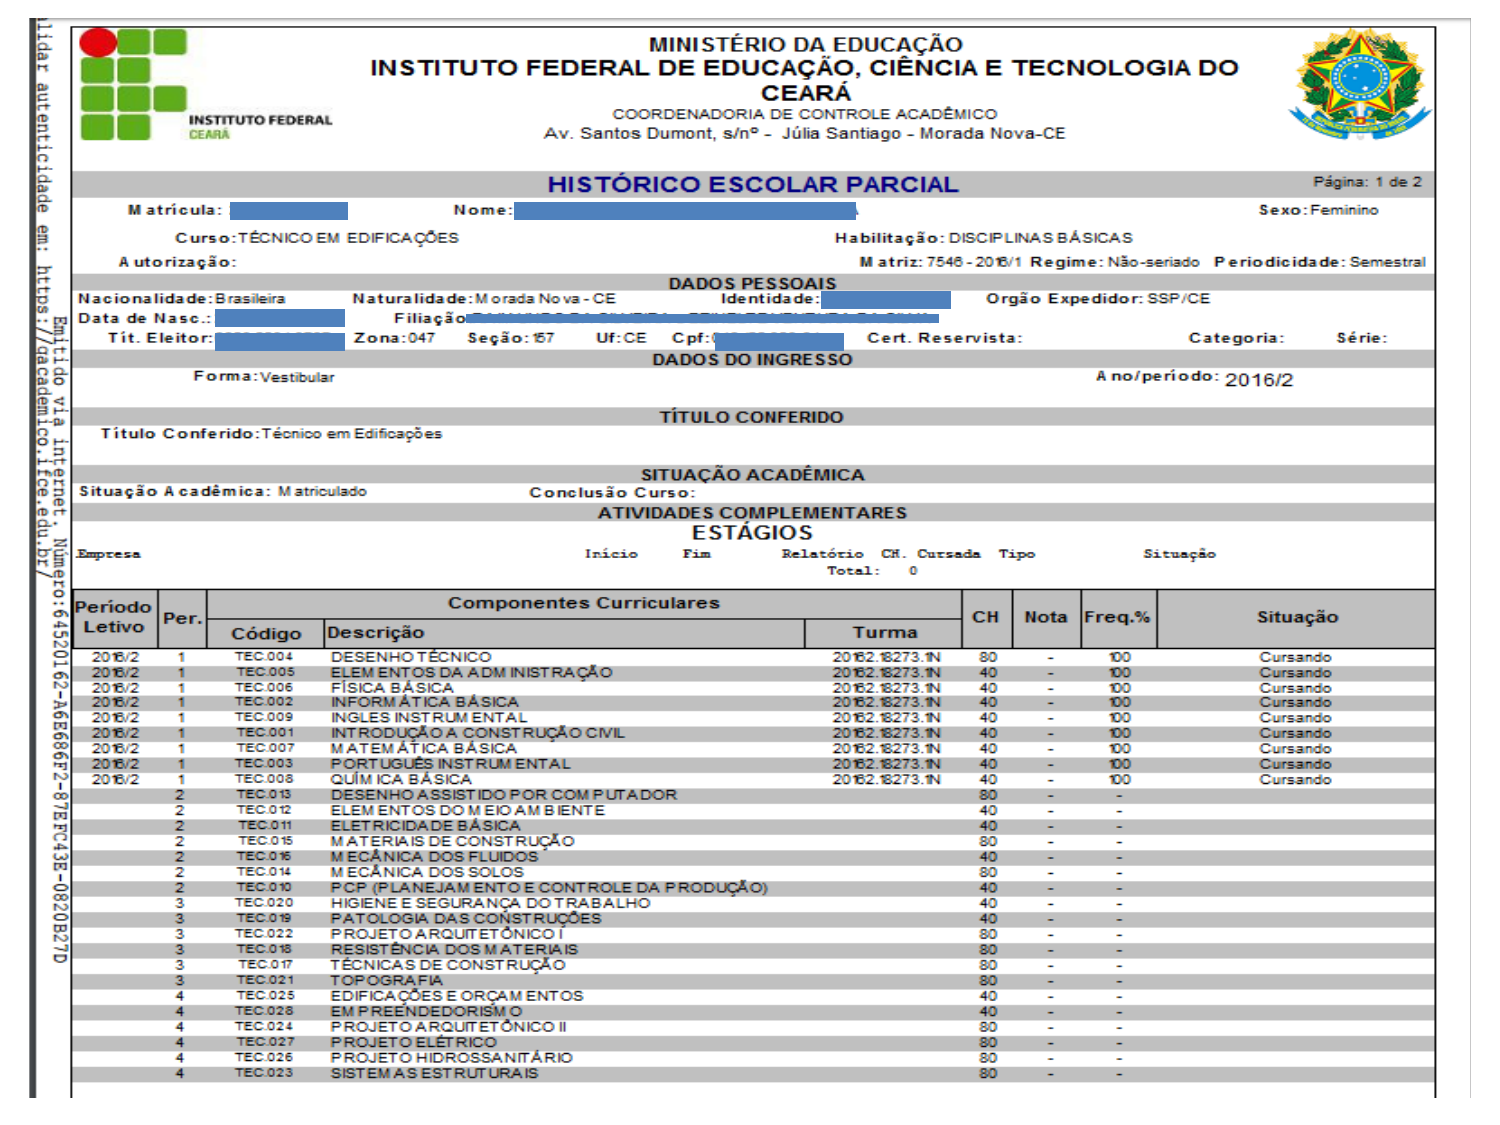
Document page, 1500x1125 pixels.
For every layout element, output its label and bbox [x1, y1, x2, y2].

text_box [466, 314, 939, 323]
text_box [215, 309, 345, 327]
text_box [230, 202, 348, 220]
picture [29, 18, 1471, 1098]
text_box [215, 333, 345, 351]
text_box [821, 291, 951, 309]
text_box [514, 202, 856, 220]
text_box [715, 333, 844, 351]
